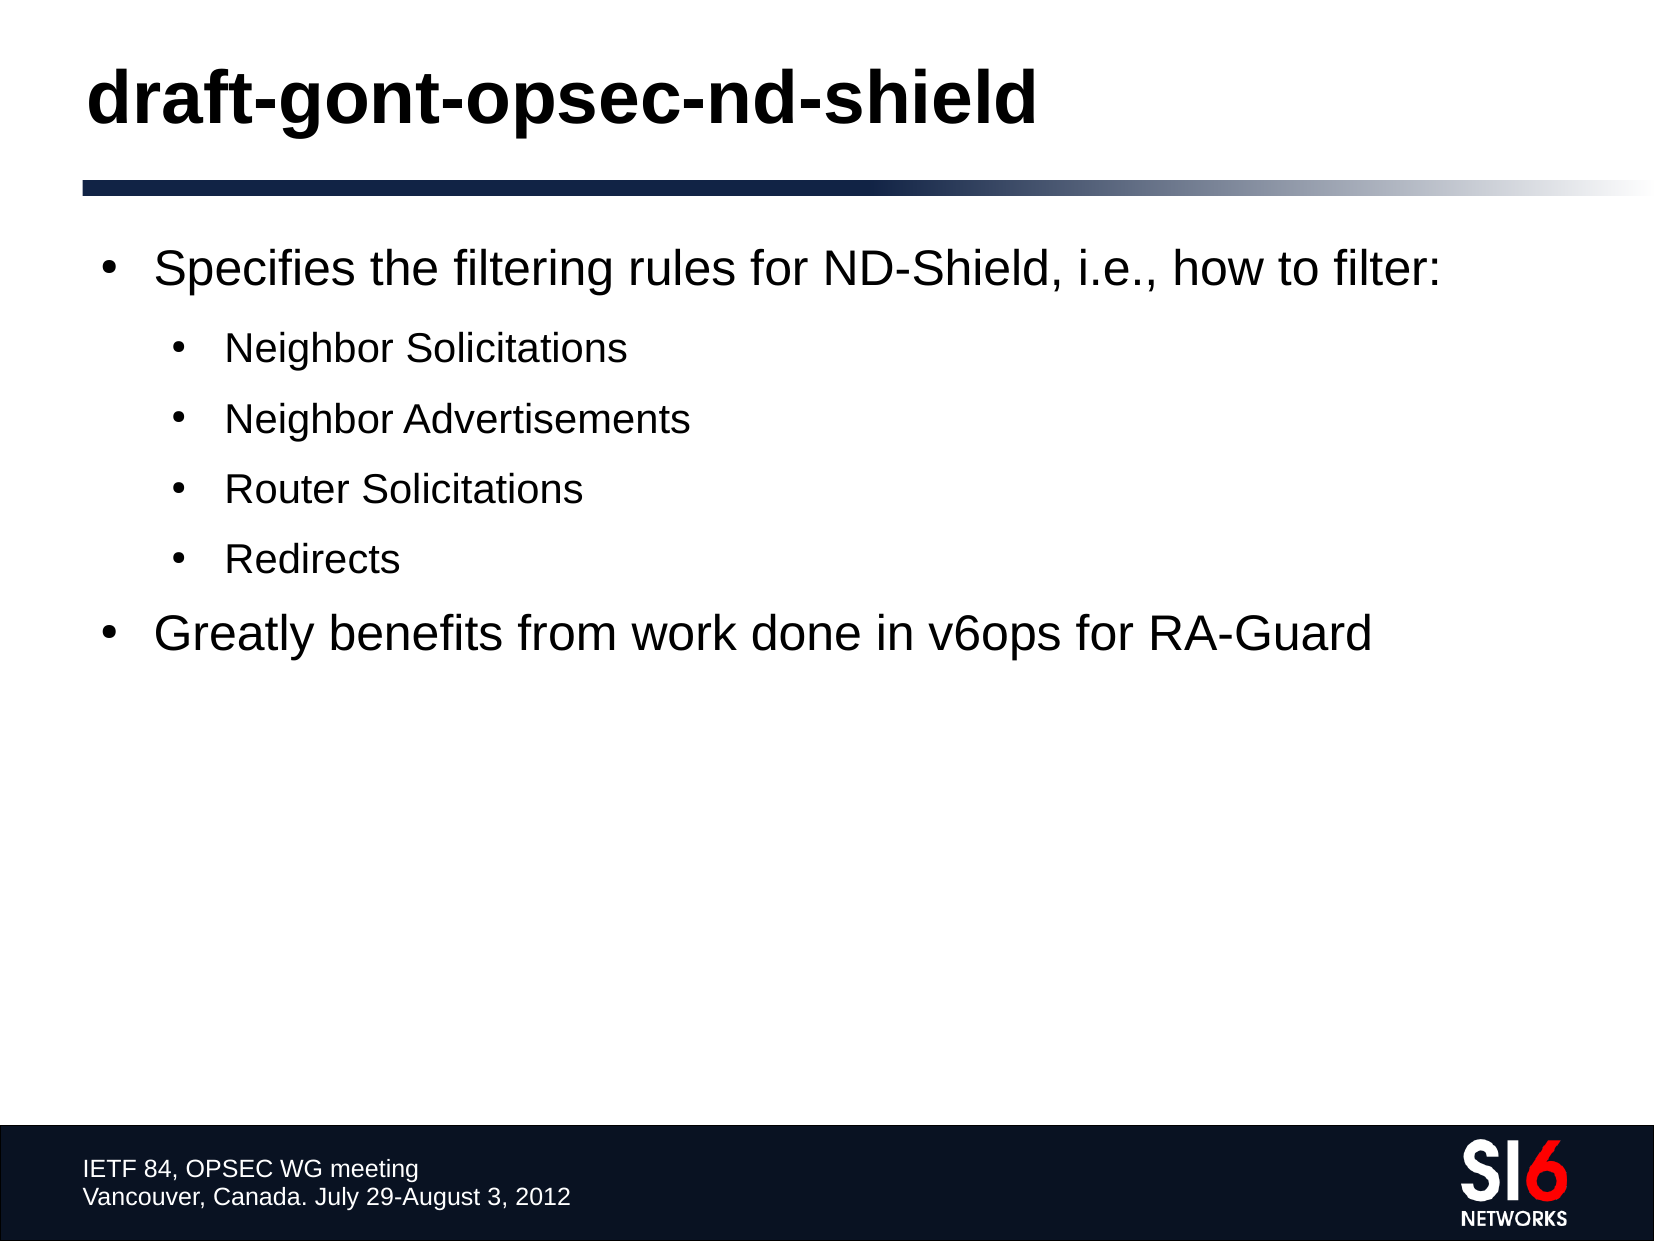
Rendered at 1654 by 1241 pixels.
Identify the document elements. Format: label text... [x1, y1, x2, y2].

picture [1461, 1139, 1567, 1226]
list Specifies the filtering rules for ND-Shield, i.e., how to filter: Neighbor Solicitations Neighbor Advertisements Router Solicitations Redirects Greatly benefits from work done in v6ops for RA-Guard [82, 240, 1571, 1059]
title draft-gont-opsec-nd-shield [86, 30, 1576, 166]
